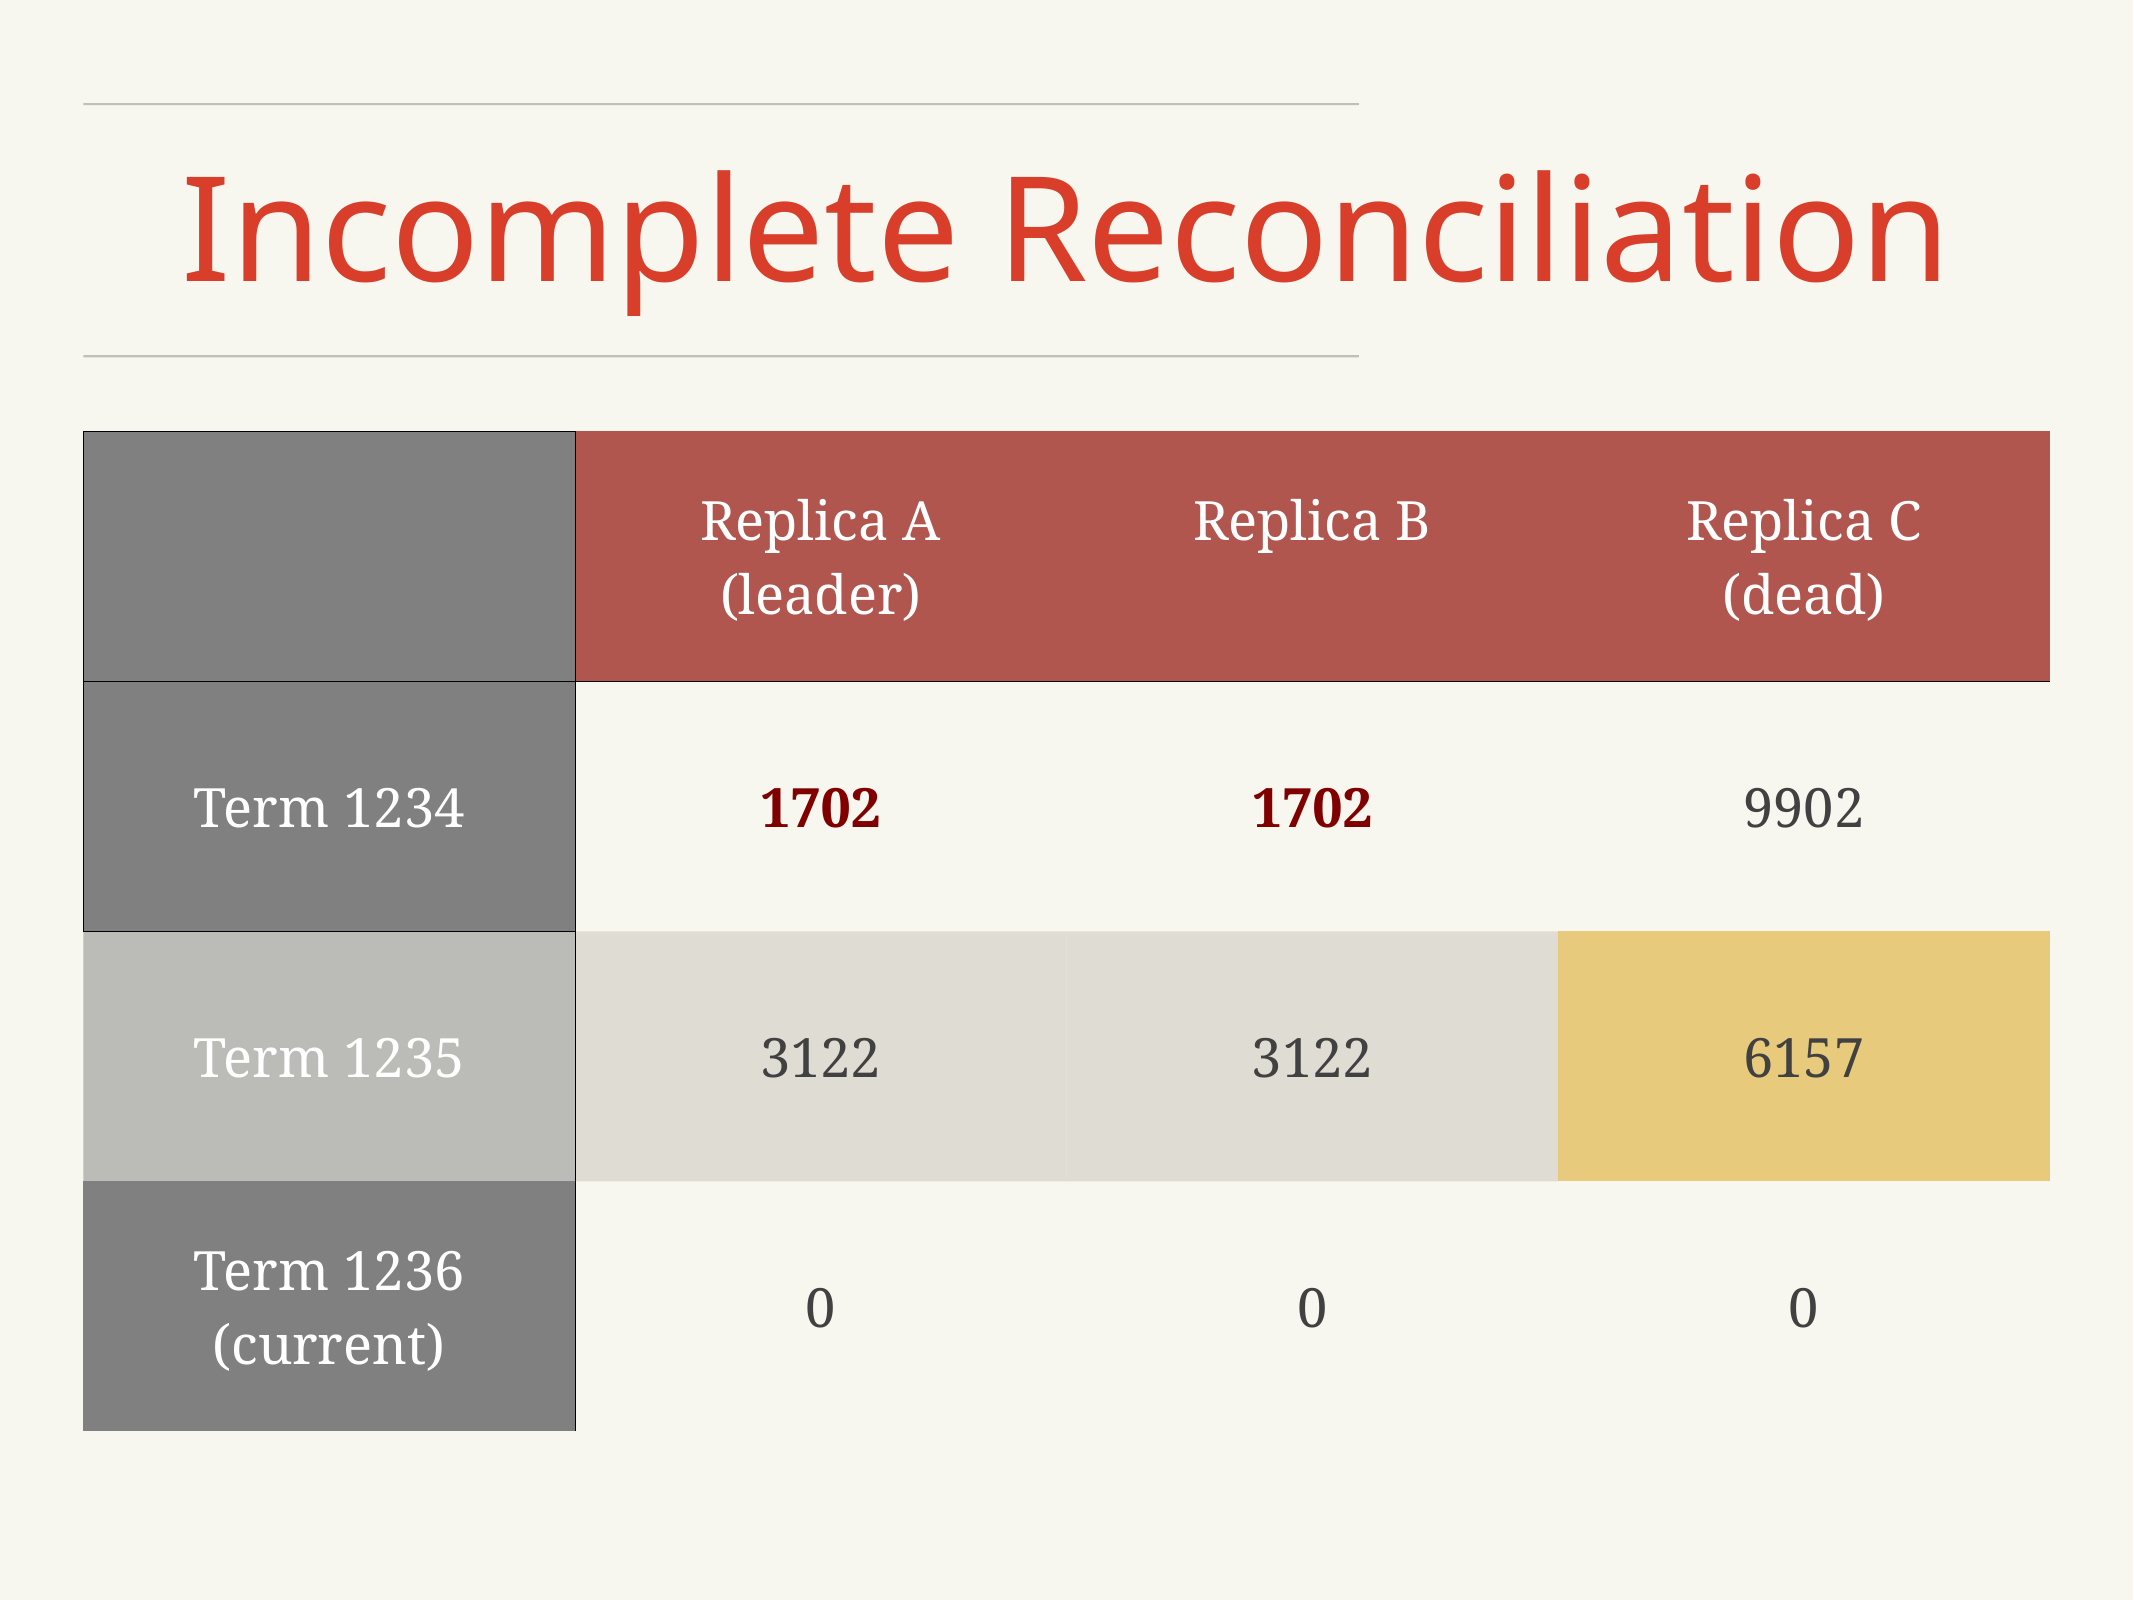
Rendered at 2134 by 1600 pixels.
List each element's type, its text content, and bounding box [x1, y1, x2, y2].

table_cell 0 [1067, 1181, 1558, 1431]
table_cell Term 1234 [84, 682, 575, 931]
table_header Replica A (leader) [576, 431, 1067, 681]
table_cell 9902 [1558, 682, 2050, 931]
table_cell 0 [1558, 1181, 2050, 1431]
table_header Replica B [1067, 431, 1558, 681]
table_cell Term 1236 (current) [83, 1181, 575, 1431]
table_cell 0 [576, 1181, 1067, 1431]
title Incomplete Reconciliation [83, 131, 2050, 332]
table_cell Term 1235 [83, 932, 575, 1181]
table_cell 6157 [1558, 931, 2050, 1181]
table_cell 3122 [576, 931, 1067, 1181]
table_cell 1702 [1067, 682, 1558, 931]
table_header [84, 432, 575, 681]
table_cell 3122 [1067, 931, 1558, 1181]
table_header Replica C (dead) [1558, 431, 2050, 681]
table_cell 1702 [576, 682, 1067, 931]
